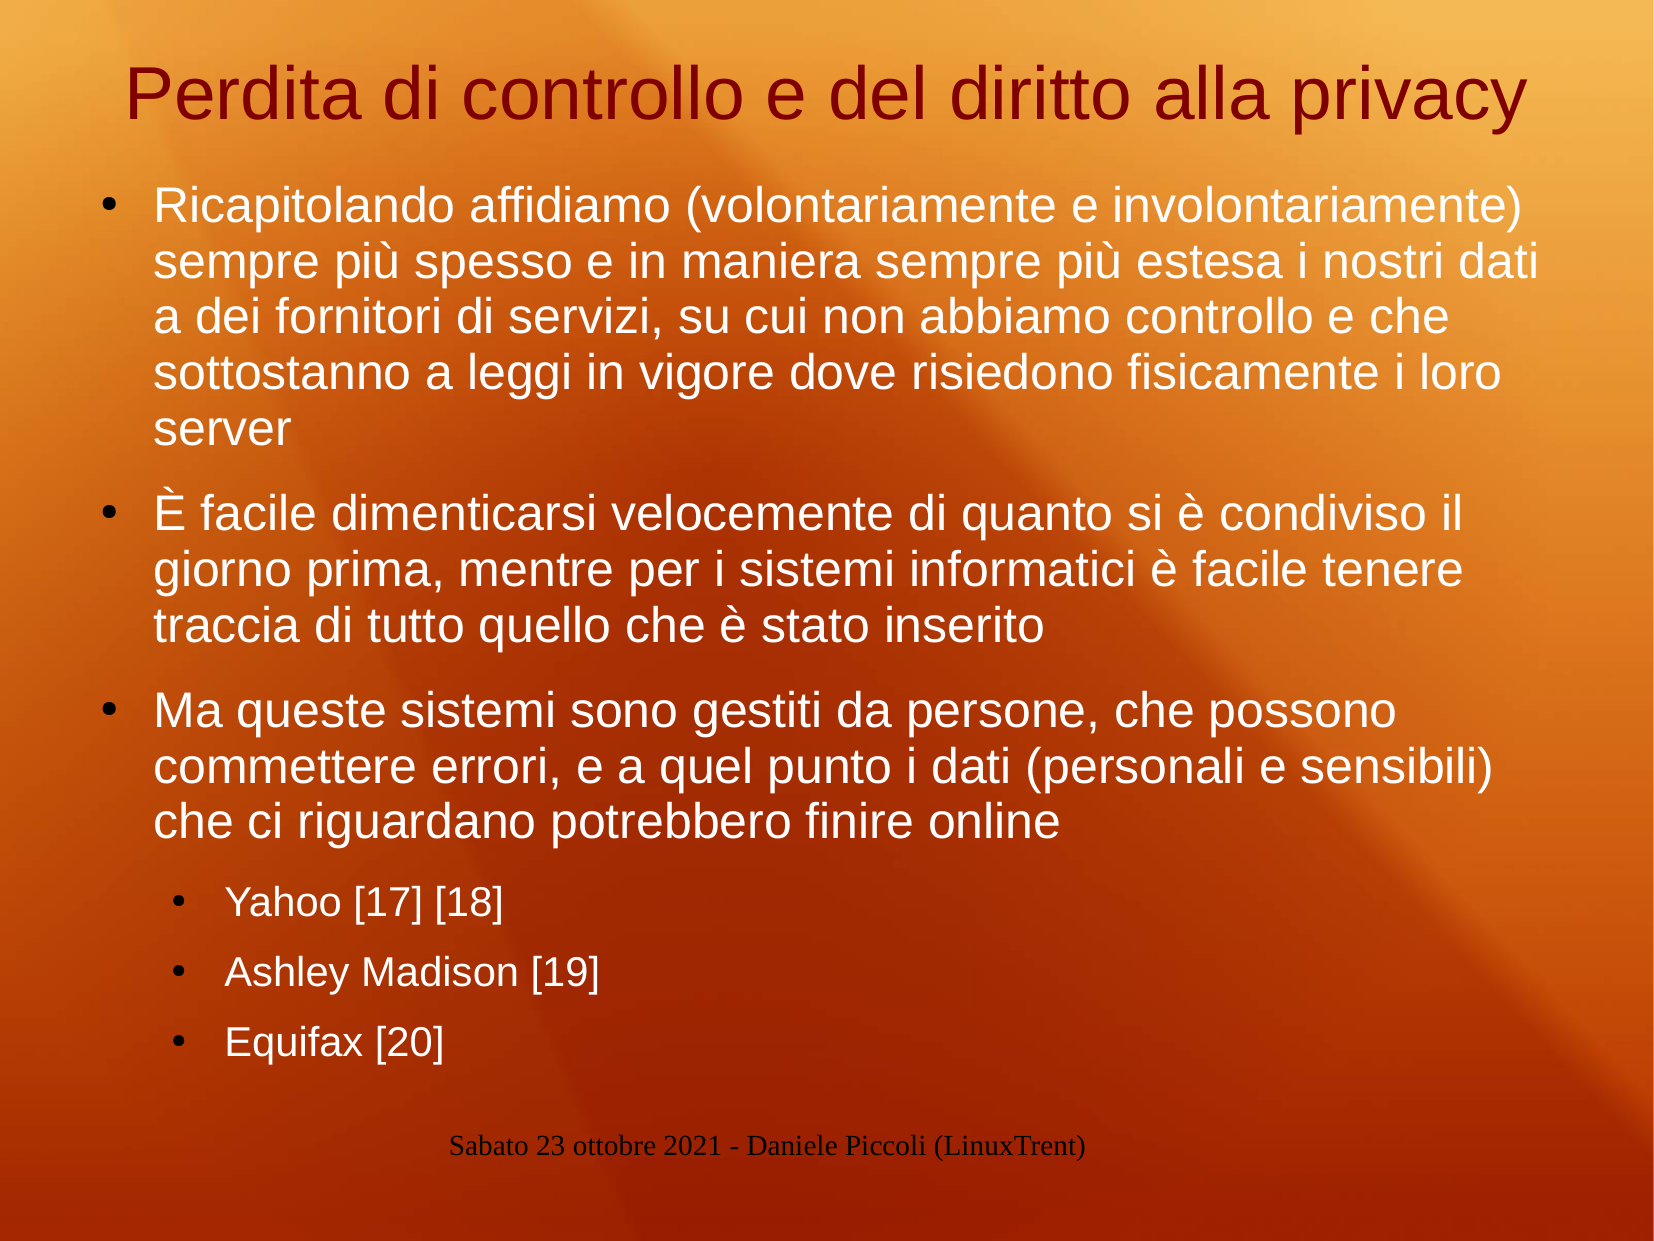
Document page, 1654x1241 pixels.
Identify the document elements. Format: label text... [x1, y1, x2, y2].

list Ricapitolando affidiamo (volontariamente e involontariamente) sempre più spesso e in maniera sempre più estesa i nostri dati a dei fornitori di servizi, su cui non abbiamo controllo e che sottostanno a leggi in vigore dove risiedono fisicamente i loro server È facile dimenticarsi velocemente di quanto si è condiviso il giorno prima, mentre per i sistemi informatici è facile tenere traccia di tutto quello che è stato inserito Ma queste sistemi sono gestiti da persone, che possono commettere errori, e a quel punto i dati (personali e sensibili) che ci riguardano potrebbero finire online Yahoo [17] [18] Ashley Madison [19] Equifax [20] [82, 177, 1571, 1076]
picture [0, 0, 1654, 1241]
title Perdita di controllo e del diritto alla privacy [82, 35, 1571, 152]
